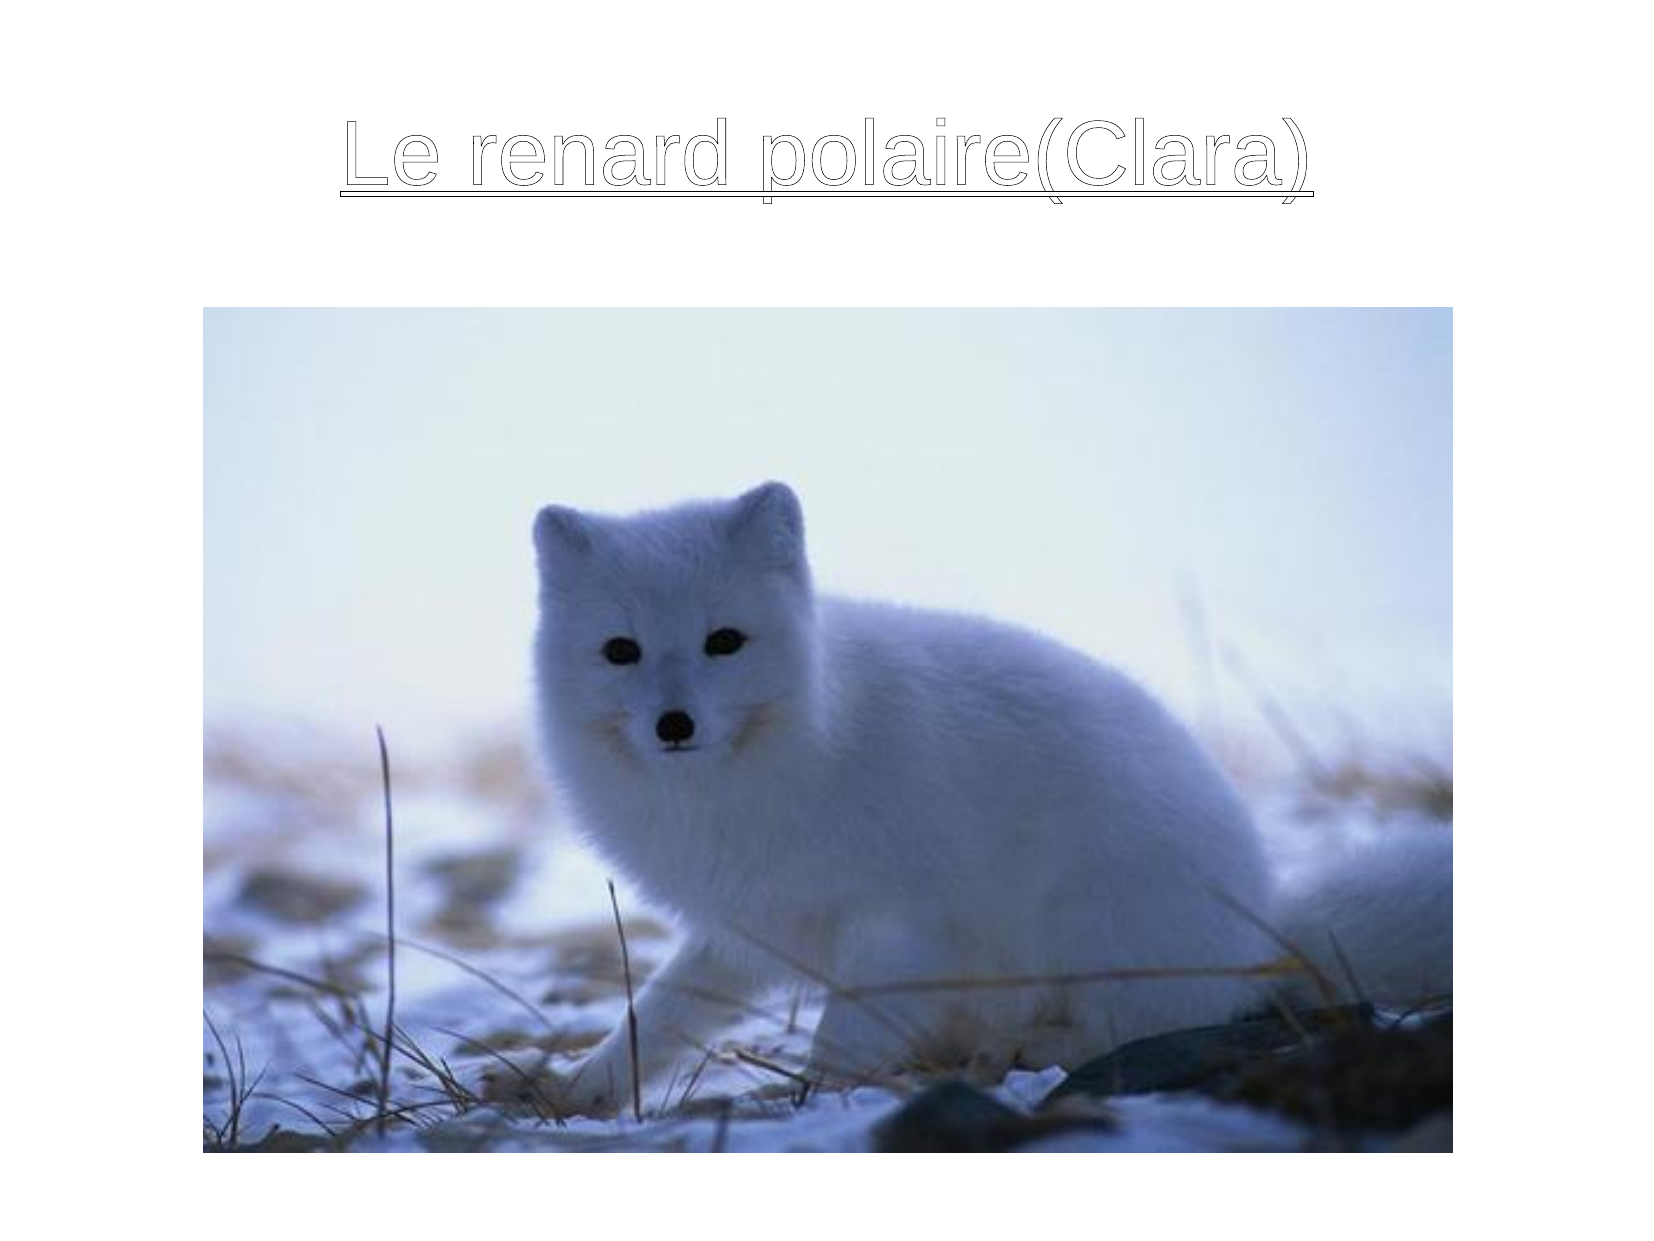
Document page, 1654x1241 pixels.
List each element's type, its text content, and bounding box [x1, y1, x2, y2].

picture [203, 307, 1453, 1153]
title Le renard polaire(Clara) [82, 49, 1571, 257]
